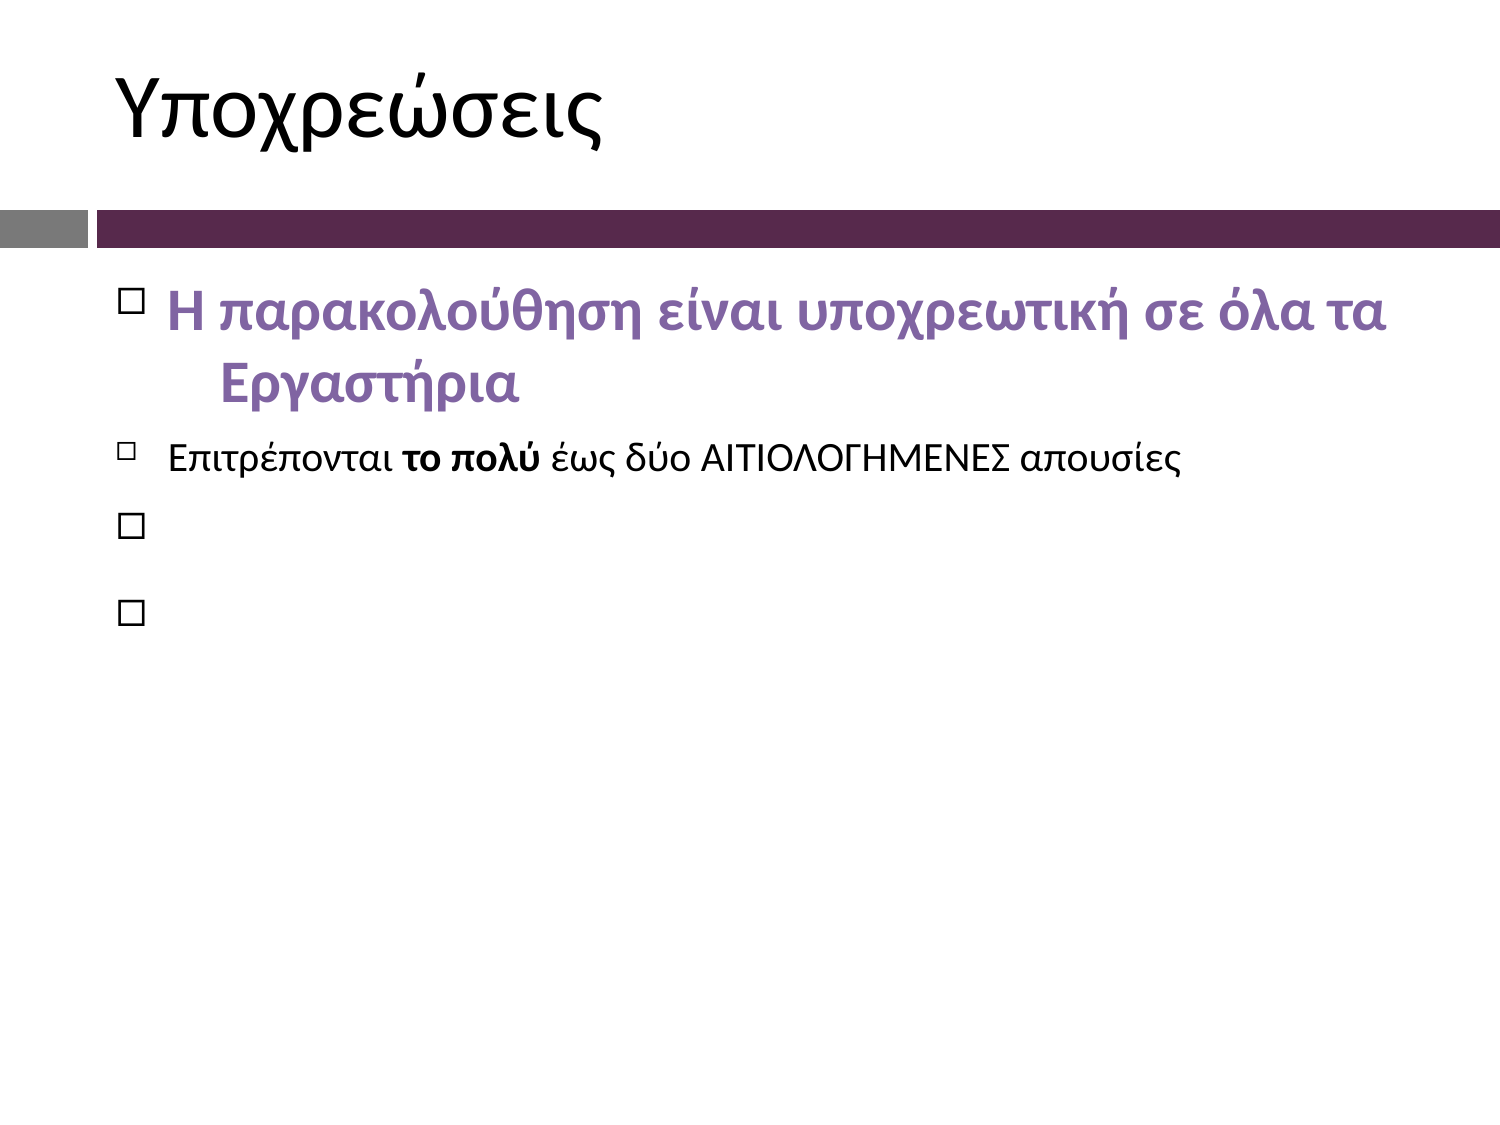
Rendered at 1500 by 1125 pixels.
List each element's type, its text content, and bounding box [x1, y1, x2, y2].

list Η παρακολούθηση είναι υποχρεωτική σε όλα τα Εργαστήρια Επιτρέπονται το πολύ έως δύο ΑΙΤΙΟΛΟΓΗΜΕΝΕΣ απουσίες [100, 262, 1438, 1000]
title Υποχρεώσεις [100, 19, 1438, 182]
